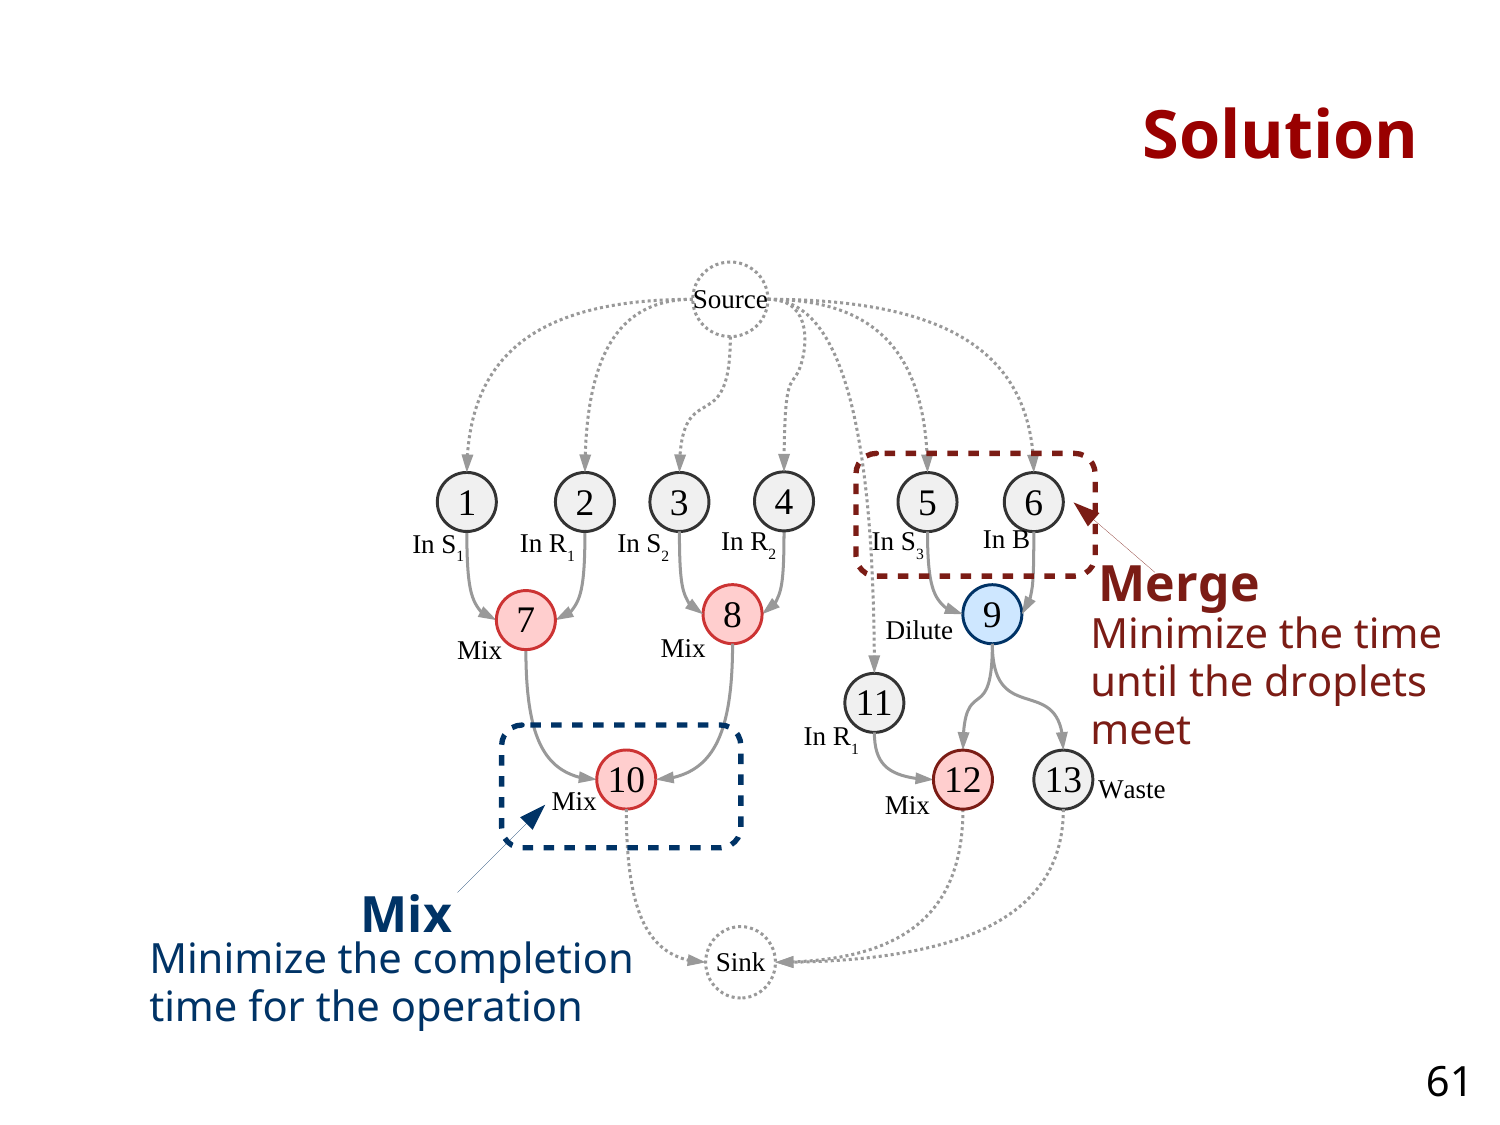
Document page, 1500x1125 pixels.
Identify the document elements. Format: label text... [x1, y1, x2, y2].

text_box Mix [438, 627, 517, 674]
text_box Source [692, 261, 768, 337]
text_box In S2 [588, 518, 685, 571]
text_box In S3 [825, 516, 939, 569]
text_box 6 [1004, 472, 1064, 530]
text_box Dilute [866, 607, 968, 654]
text_box Mix [633, 624, 721, 671]
text_box 13 [1033, 750, 1090, 810]
text_box 1 [437, 472, 497, 529]
text_box 7 [496, 590, 556, 650]
text_box Mix [487, 777, 612, 824]
text_box 9 [962, 584, 1022, 644]
text_box 8 [703, 584, 763, 644]
text_box 12 [933, 750, 993, 810]
text_box Merge [1084, 547, 1290, 602]
text_box In B [932, 516, 1045, 563]
text_box 11 [844, 673, 904, 733]
text_box In S1 [393, 518, 480, 571]
text_box 3 [649, 472, 709, 531]
title Solution [75, 44, 1419, 227]
text_box 2 [555, 472, 615, 518]
text_box In R1 [487, 518, 588, 571]
text_box Minimize the time until the droplets meet [1075, 602, 1486, 762]
text_box In R2 [685, 516, 791, 569]
text_box 5 [897, 472, 958, 516]
text_box Mix [831, 782, 945, 829]
text_box 4 [754, 471, 814, 531]
text_box Sink [705, 926, 776, 999]
text_box 10 [596, 750, 656, 809]
text_box Waste [1078, 766, 1181, 813]
text_box Minimize the completion time for the operation [134, 927, 702, 1039]
text_box In R1 [760, 711, 874, 764]
text_box Mix [345, 878, 483, 927]
